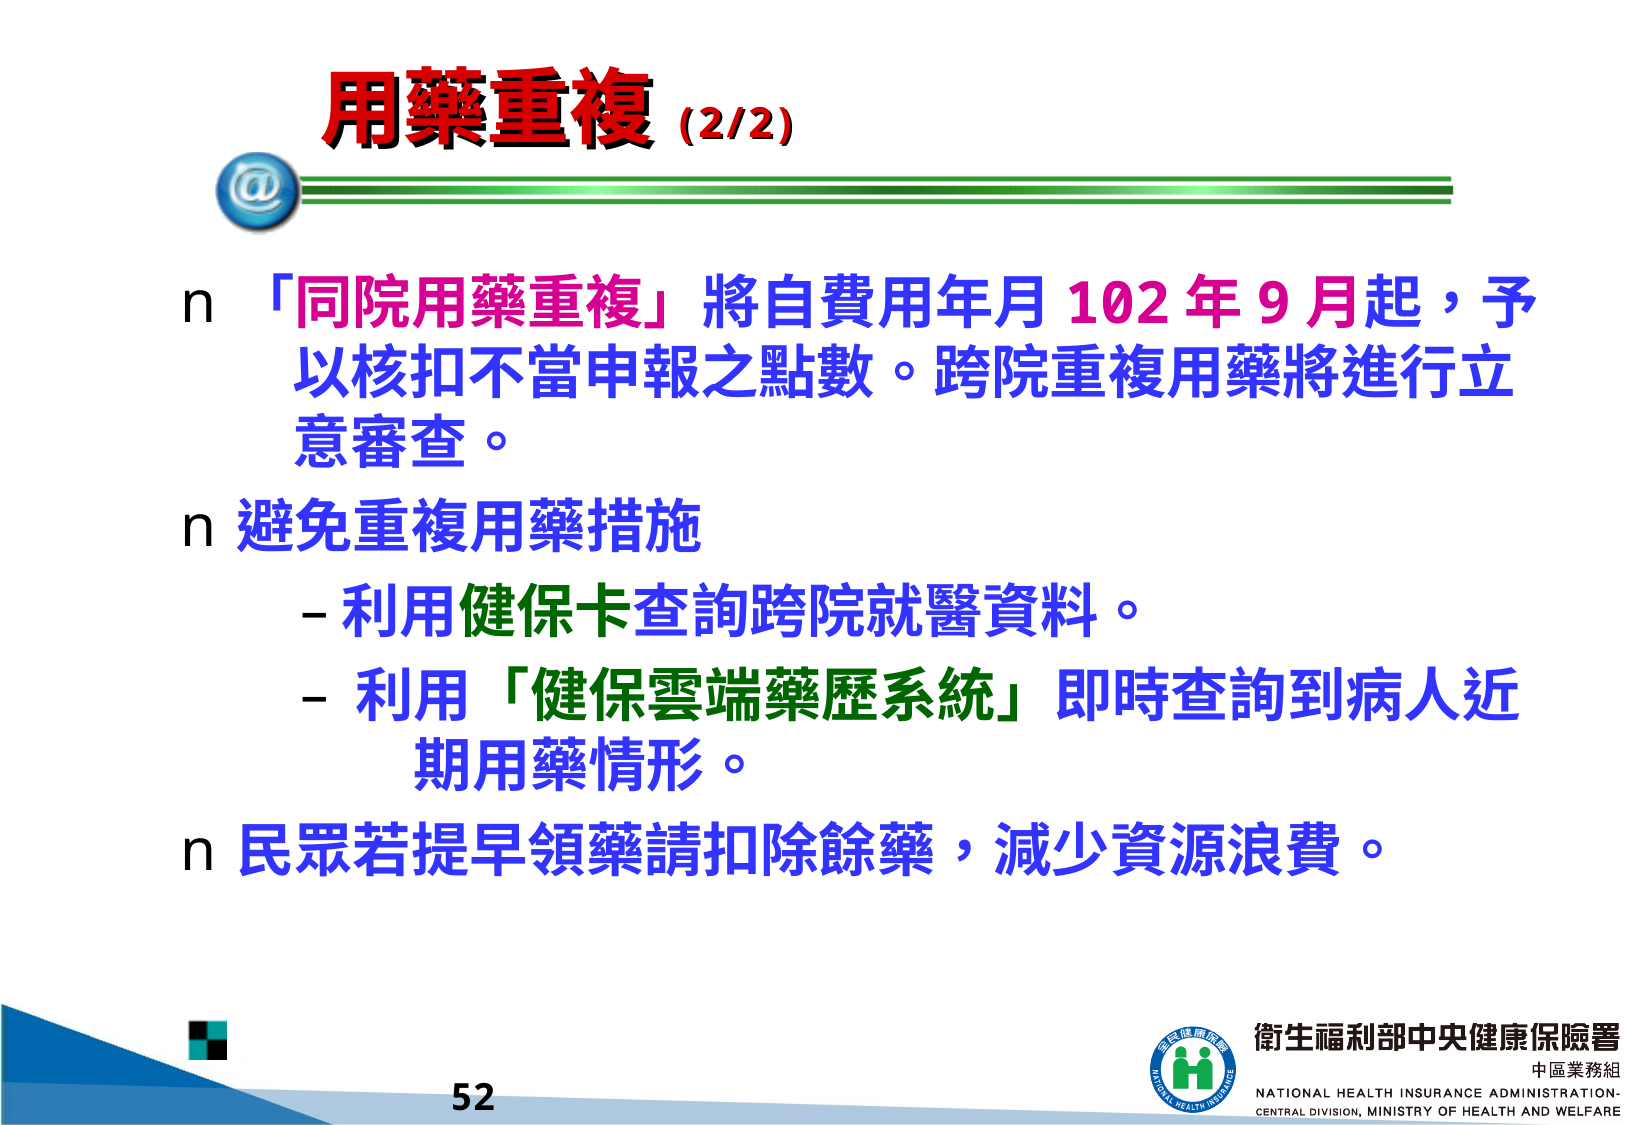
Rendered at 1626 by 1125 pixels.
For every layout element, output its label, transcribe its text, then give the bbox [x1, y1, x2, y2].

list 「同院用藥重複」將自費用年月102年9月起，予以核扣不當申報之點數。跨院重複用藥將進行立意審查。 避免重複用藥措施 利用健保卡查詢跨院就醫資料。 利用「健保雲端藥歷系統」即時查詢到病人近期用藥情形。 民眾若提早領藥請扣除餘藥，減少資源浪費。 [165, 257, 1557, 997]
title 用藥重複(2/2) [304, 10, 1562, 198]
text_box [435, 1065, 815, 1125]
